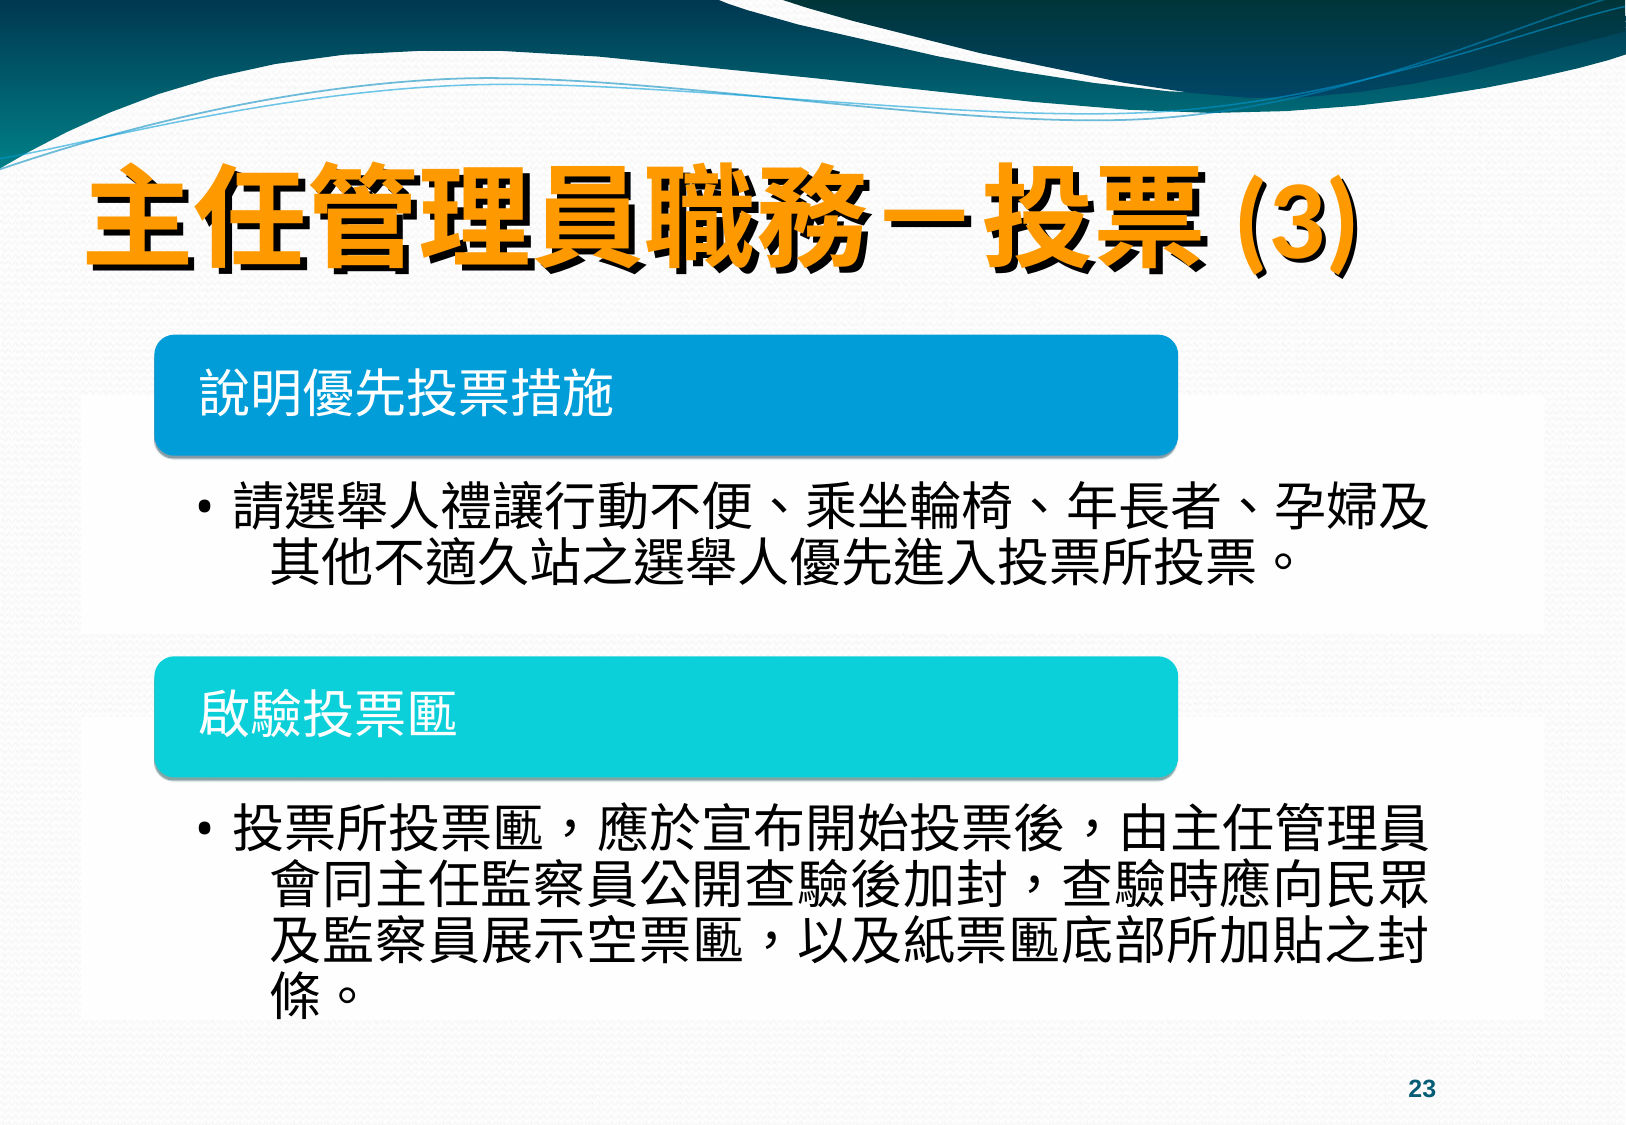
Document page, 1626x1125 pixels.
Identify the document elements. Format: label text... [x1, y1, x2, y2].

title 主任管理員職務－投票(3) [81, 115, 1544, 304]
text_box 請選舉人禮讓行動不便、乘坐輪椅、年長者、孕婦及其他不適久站之選舉人優先進入投票所投票。 [81, 395, 1544, 635]
text_box 說明優先投票措施 [154, 334, 1179, 456]
text_box 23 [1408, 1042, 1544, 1103]
text_box 啟驗投票匭 [154, 656, 1179, 778]
text_box 投票所投票匭，應於宣布開始投票後，由主任管理員會同主任監察員公開查驗後加封，查驗時應向民眾及監察員展示空票匭，以及紙票匭底部所加貼之封條。 [81, 716, 1544, 1021]
